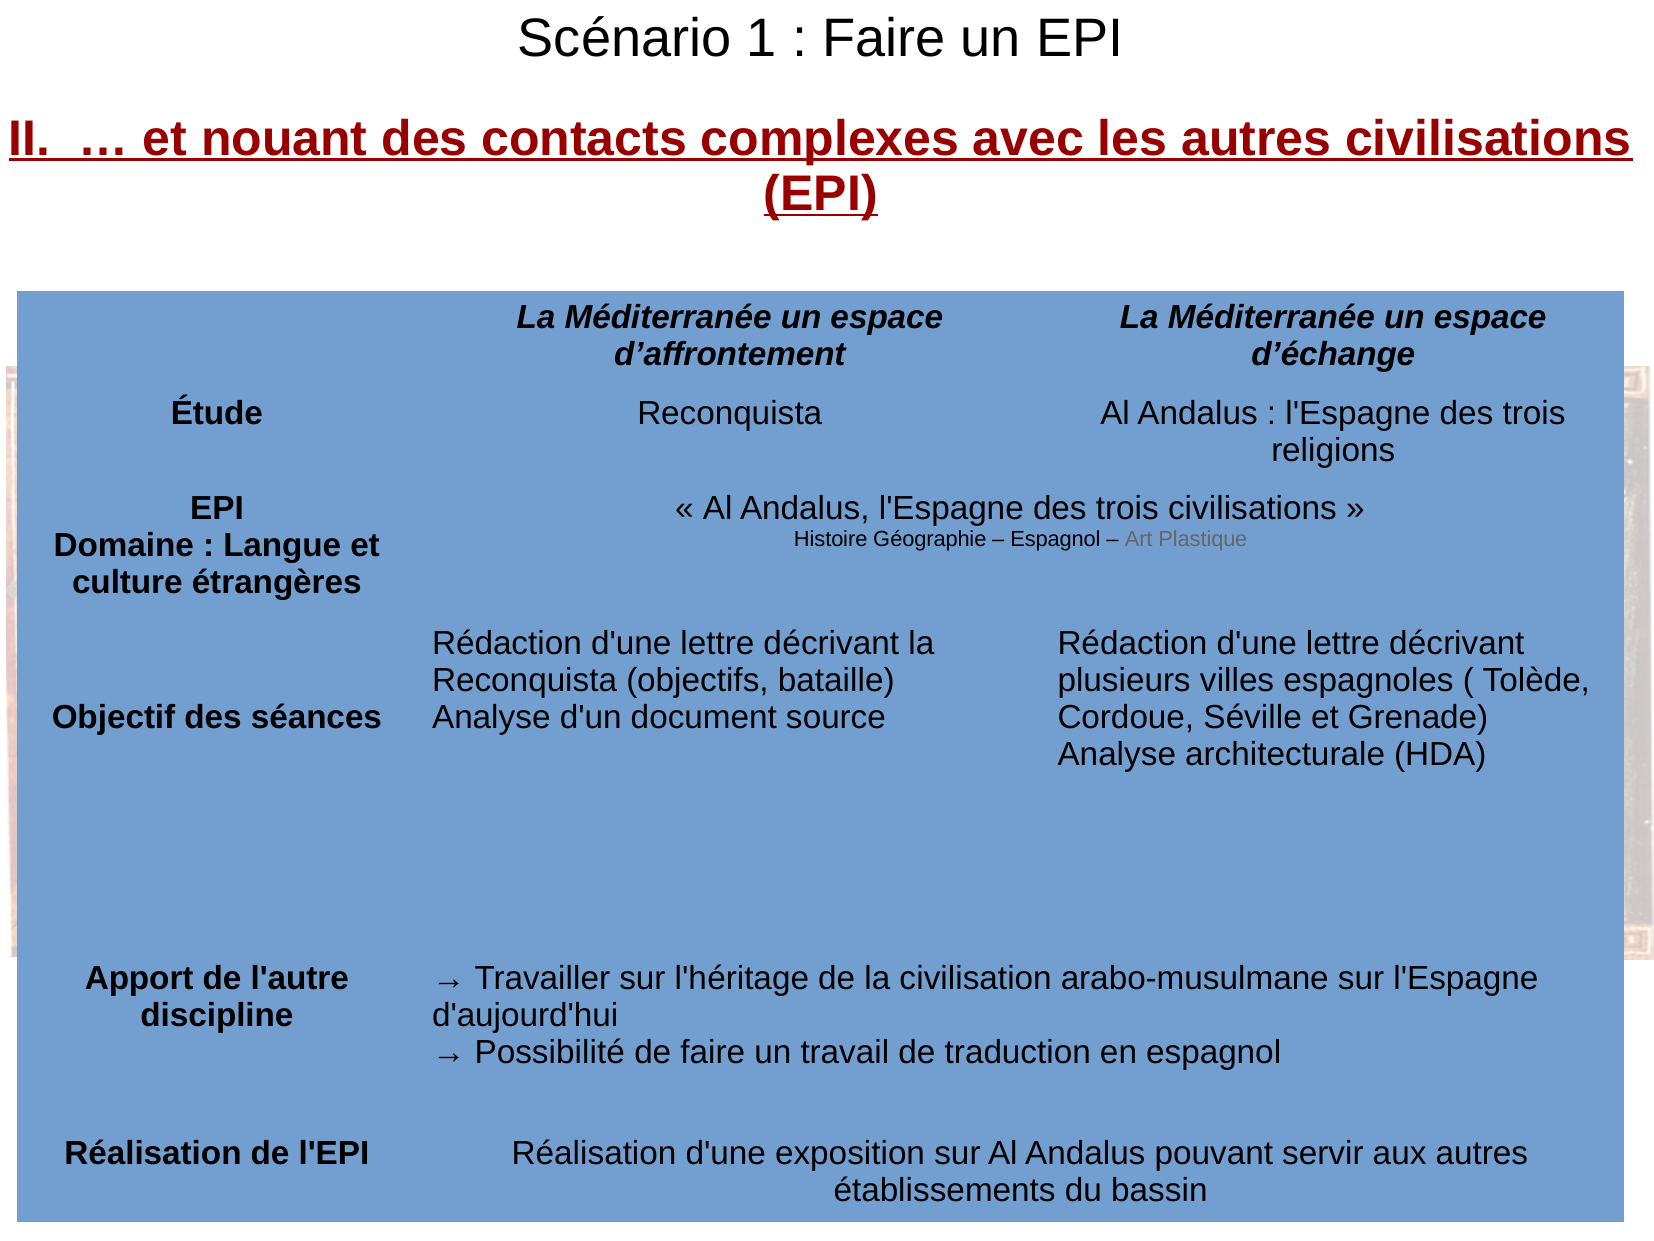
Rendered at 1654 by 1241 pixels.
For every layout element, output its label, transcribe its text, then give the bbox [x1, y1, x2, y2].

table_cell Rédaction d'une lettre décrivant plusieurs villes espagnoles ( Tolède, Cordoue, Séville et Grenade) Analyse architecturale (HDA) [1043, 617, 1624, 952]
table_cell « Al Andalus, l'Espagne des trois civilisations » Histoire Géographie – Espagnol – Art Plastique [417, 482, 1624, 617]
table_header La Méditerranée un espace d’échange [1043, 291, 1624, 387]
table_cell → Travailler sur l'héritage de la civilisation arabo-musulmane sur l'Espagne d'aujourd'hui → Possibilité de faire un travail de traduction en espagnol [417, 952, 1624, 1127]
table_cell Réalisation de l'EPI [17, 1127, 417, 1222]
table_cell Réalisation d'une exposition sur Al Andalus pouvant servir aux autres établissements du bassin [417, 1127, 1624, 1222]
table_cell Objectif des séances [17, 617, 417, 952]
table_header La Méditerranée un espace d’affrontement [417, 291, 1043, 387]
table_cell Apport de l'autre discipline [17, 952, 417, 1127]
table_cell Rédaction d'une lettre décrivant la Reconquista (objectifs, bataille) Analyse d'un document source [417, 617, 1043, 952]
table_cell Étude [17, 387, 417, 482]
table_cell Reconquista [417, 387, 1043, 482]
text_box Scénario 1 : Faire un EPI II. … et nouant des contacts complexes avec les autres civilisations (EPI) [0, 0, 1654, 1204]
table_header [17, 291, 417, 387]
table_cell EPI Domaine : Langue et culture étrangères [17, 482, 417, 617]
table_cell Al Andalus : l'Espagne des trois religions [1043, 387, 1624, 482]
